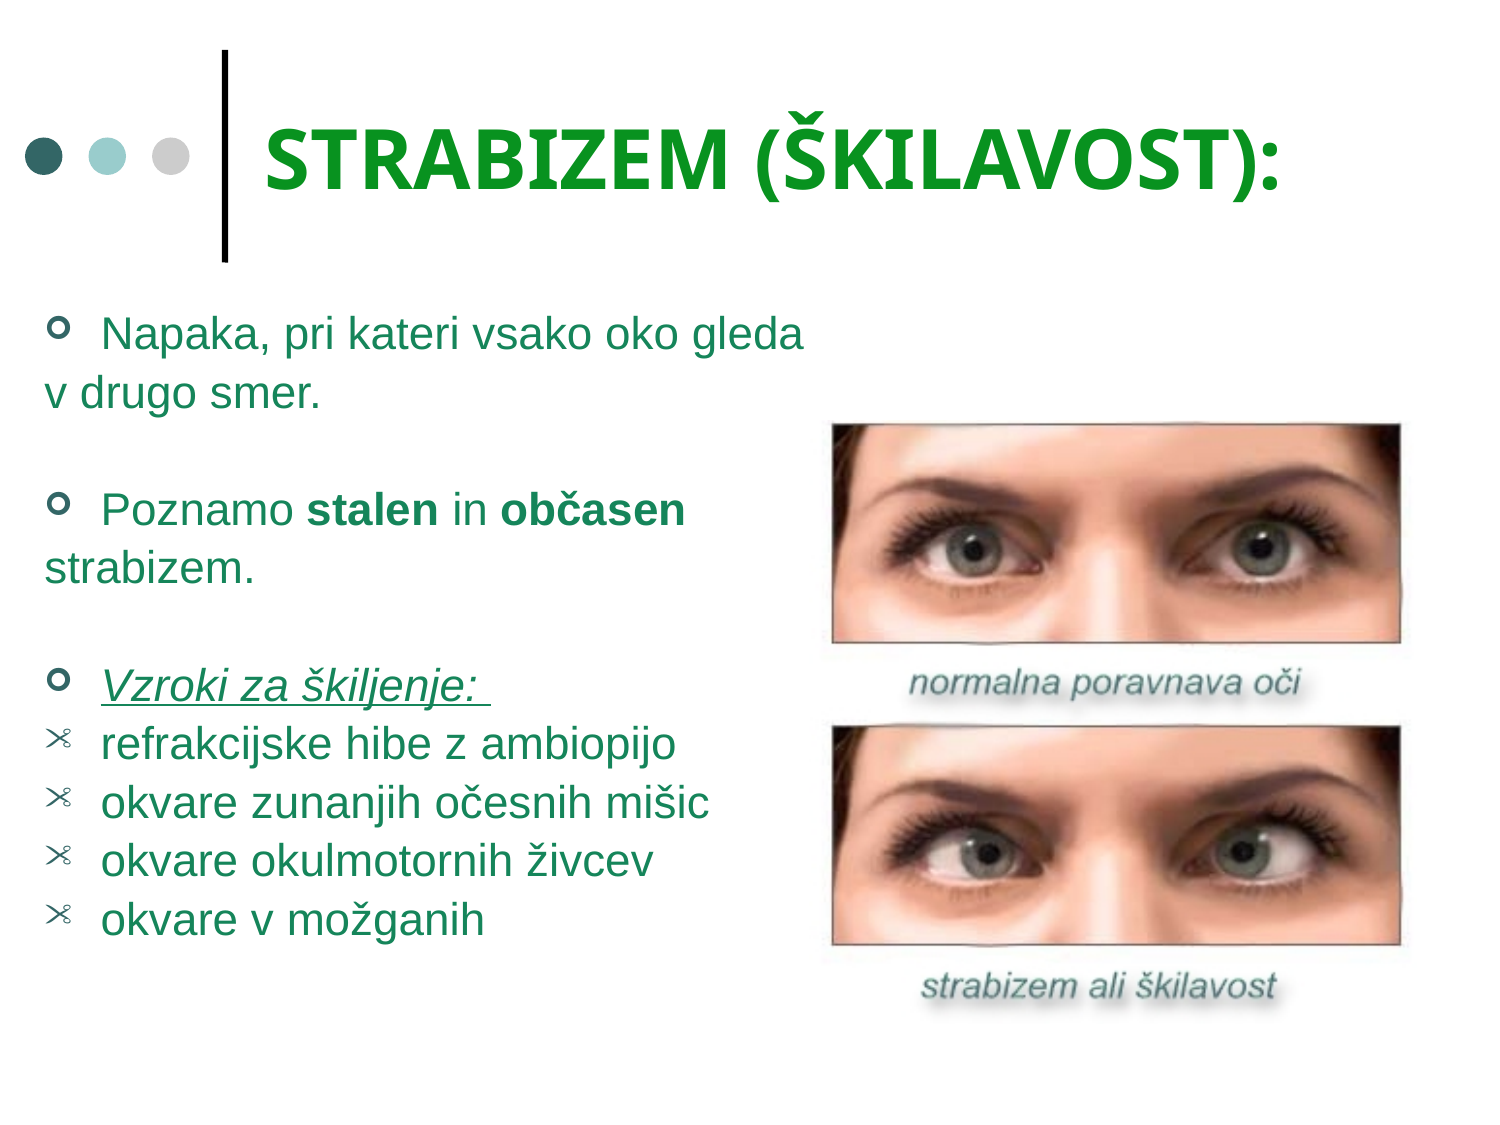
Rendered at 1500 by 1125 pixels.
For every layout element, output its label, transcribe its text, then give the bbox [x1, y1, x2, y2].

title STRABIZEM (ŠKILAVOST): [249, 31, 1400, 282]
list Napaka, pri kateri vsako oko gleda v drugo smer. Poznamo stalen in občasen strabizem. Vzroki za škiljenje: refrakcijske hibe z ambiopijo okvare zunanjih očesnih mišic okvare okulmotornih živcev okvare v možganih [29, 302, 1180, 978]
picture [809, 420, 1417, 1024]
